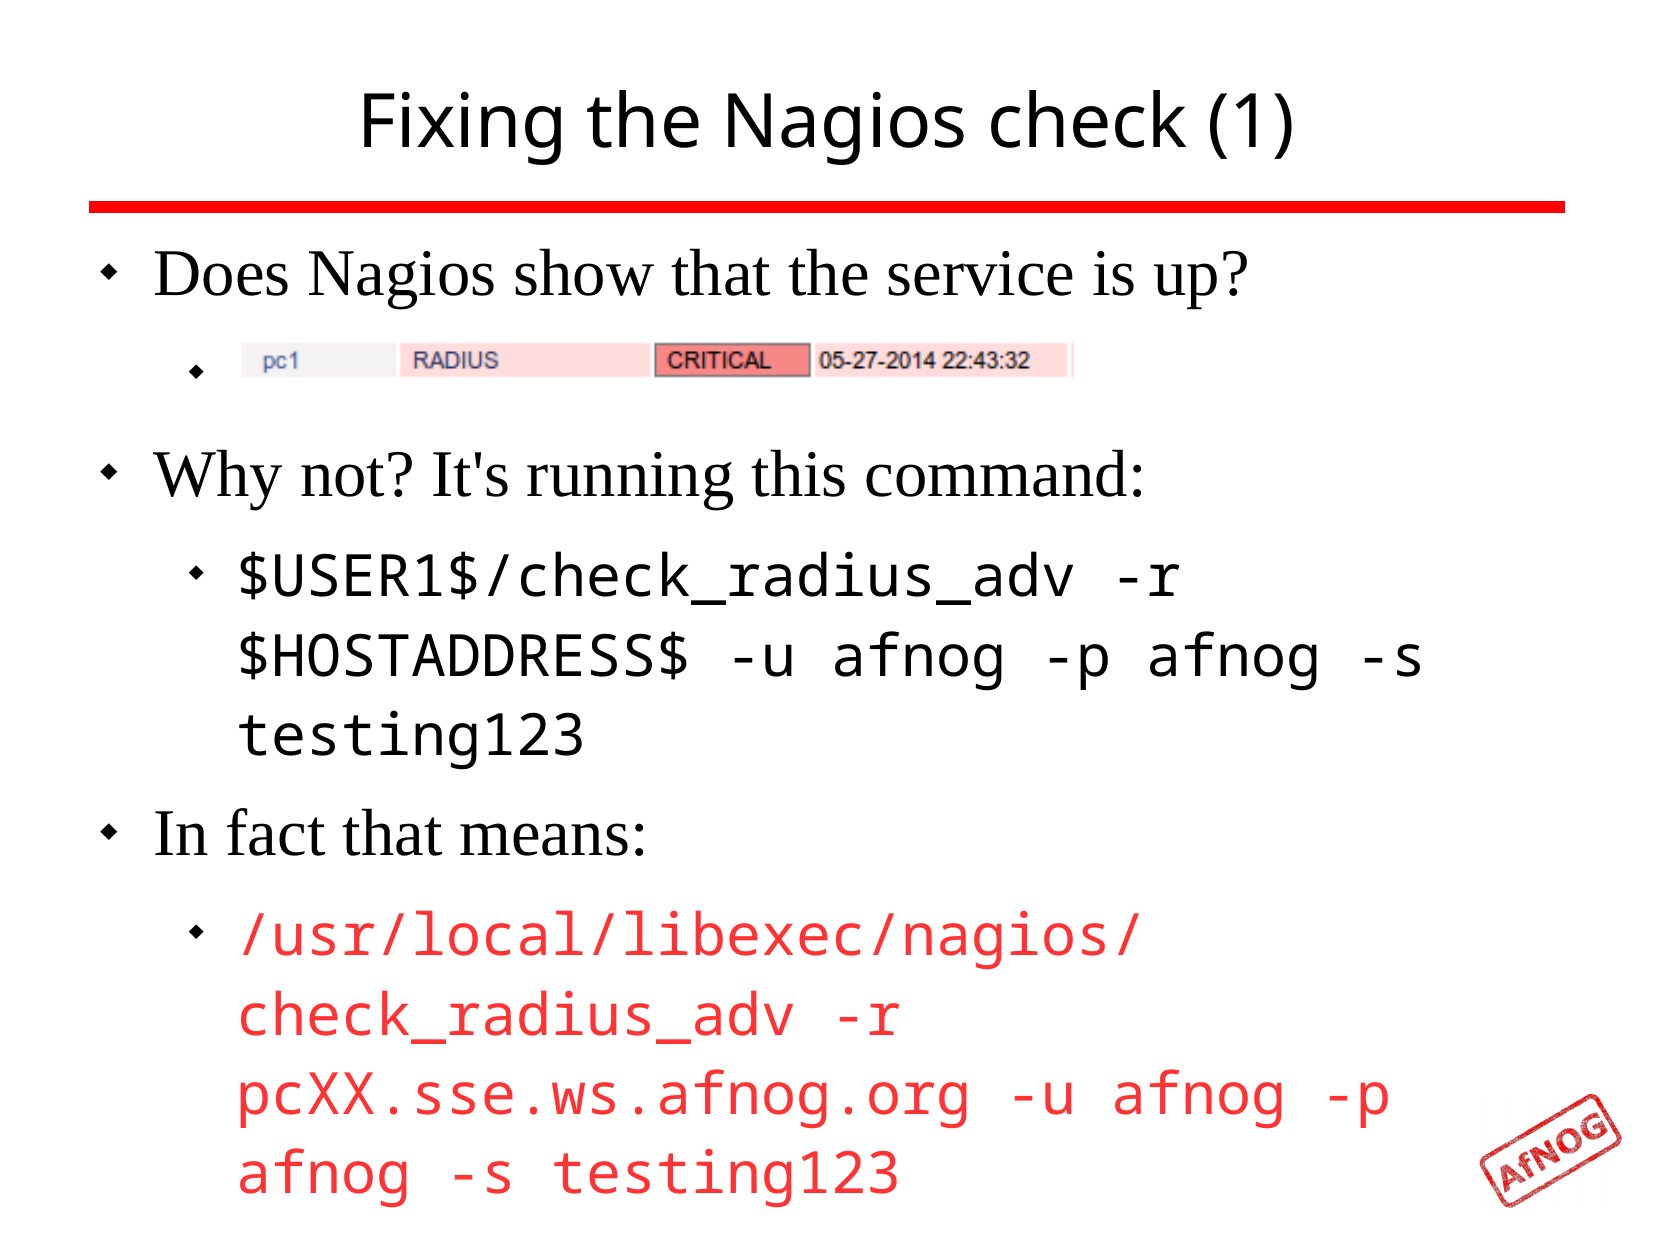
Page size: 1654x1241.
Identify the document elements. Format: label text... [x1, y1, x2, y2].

picture [1476, 1090, 1625, 1211]
title Fixing the Nagios check (1) [82, 29, 1571, 207]
picture [236, 335, 1074, 384]
list Does Nagios show that the service is up? Why not? It's running this command: $USER1$/check_radius_adv -r $HOSTADDRESS$ -u afnog -p afnog -s testing123 In fact that means: /usr/local/libexec/nagios/check_radius_adv -r pcXX.sse.ws.afnog.org -u afnog -p afnog -s testing123 failed to receive a reply from the server, authentication FAILED. Why no reply? [82, 236, 1571, 1164]
